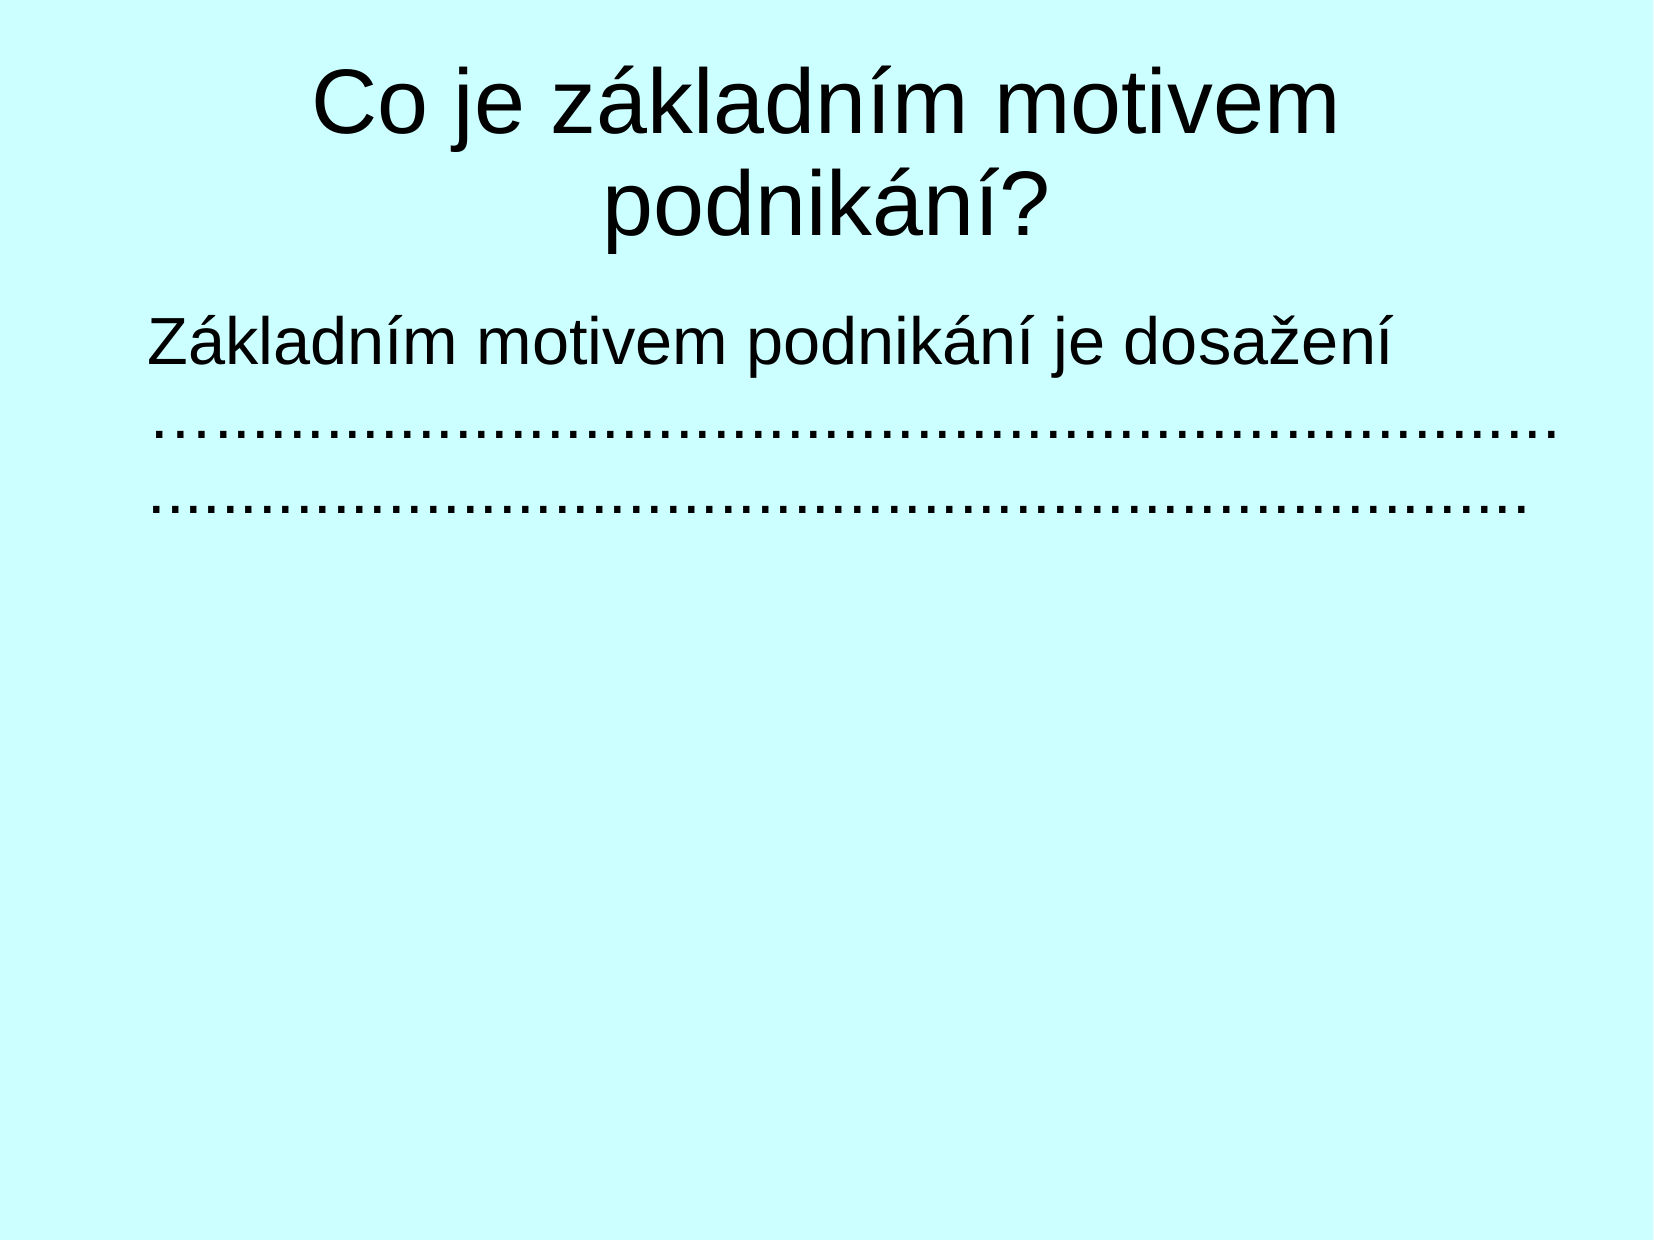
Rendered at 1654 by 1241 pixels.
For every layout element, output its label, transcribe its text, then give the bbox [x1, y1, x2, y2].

list Základním motivem podnikání je dosažení ….................................................................................................................................................... [76, 303, 1565, 1123]
title Co je základním motivem podnikání? [82, 49, 1571, 257]
